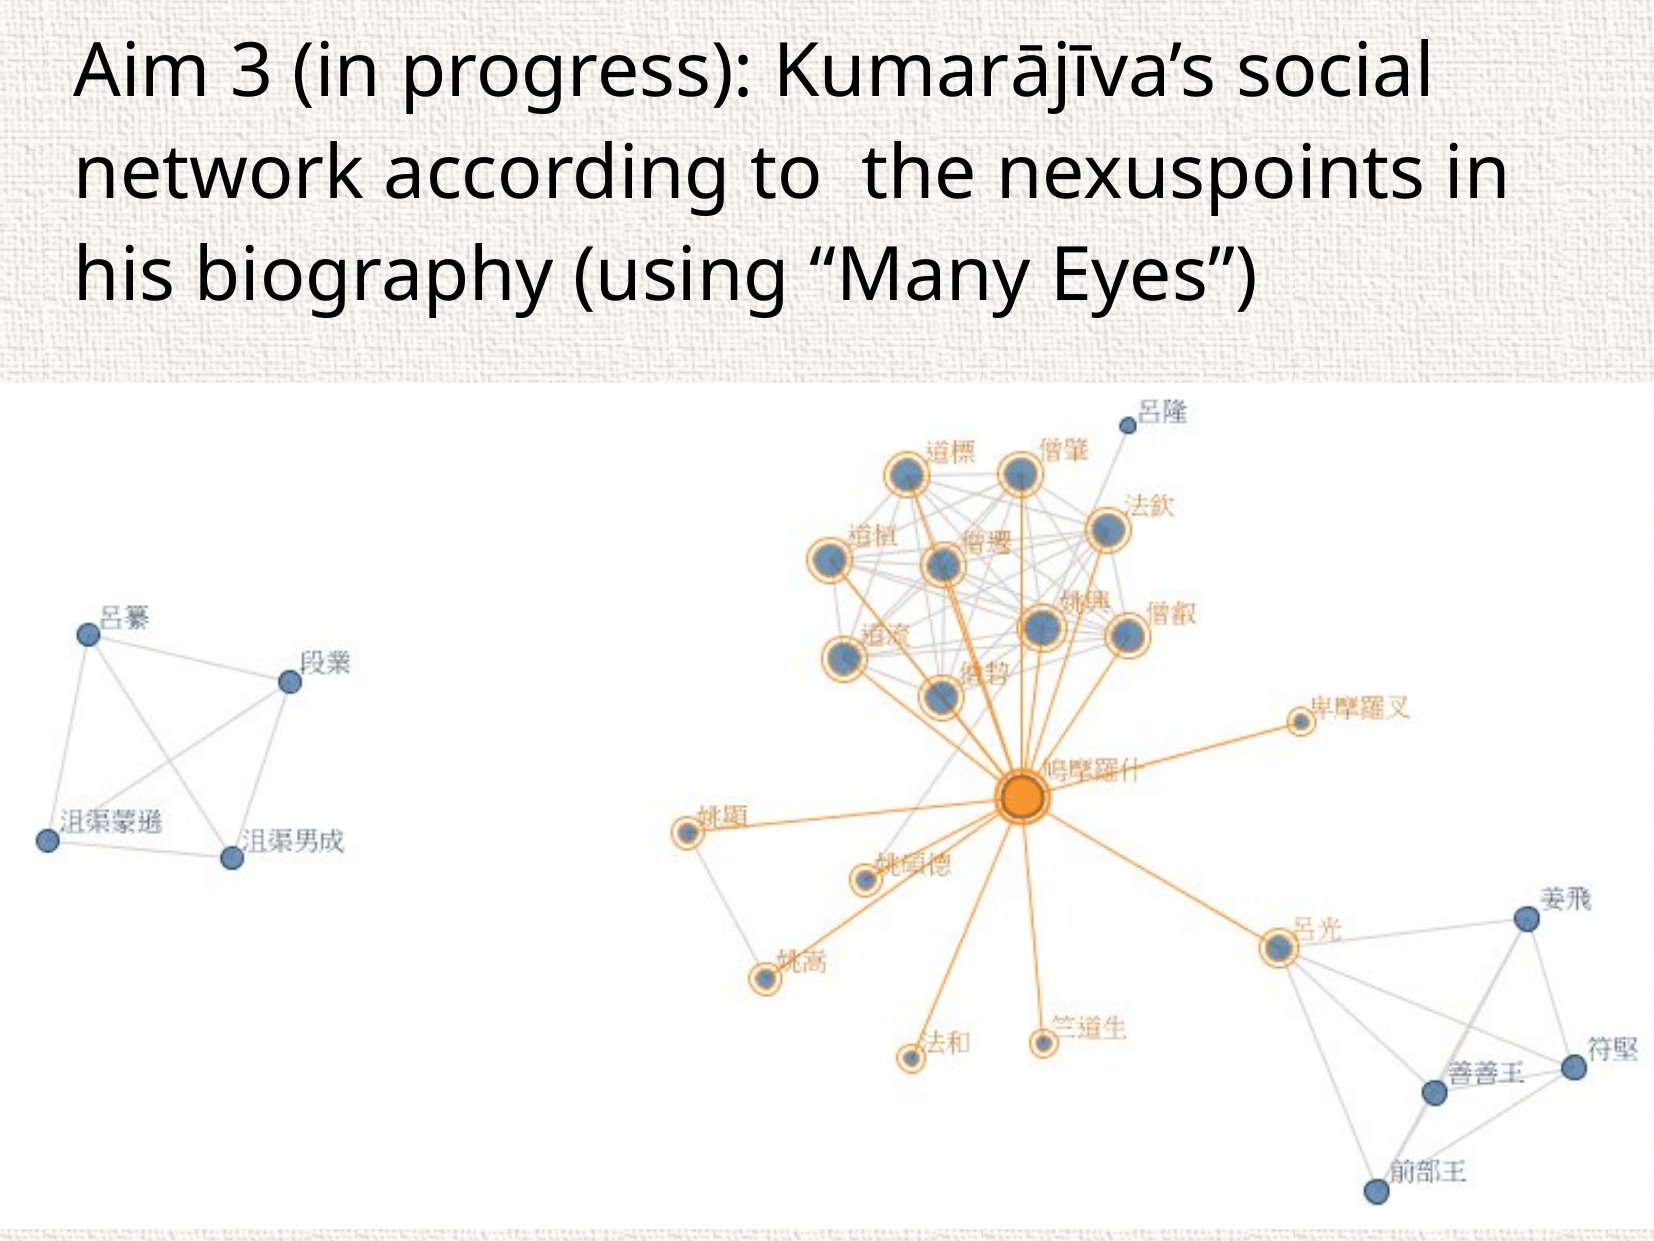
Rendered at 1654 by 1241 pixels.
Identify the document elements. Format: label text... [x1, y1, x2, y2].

text_box Aim 3 (in progress): Kumarājīva’s social network according to the nexuspoints in his biography (using “Many Eyes”) [59, 8, 1625, 325]
picture [0, 0, 1654, 1241]
